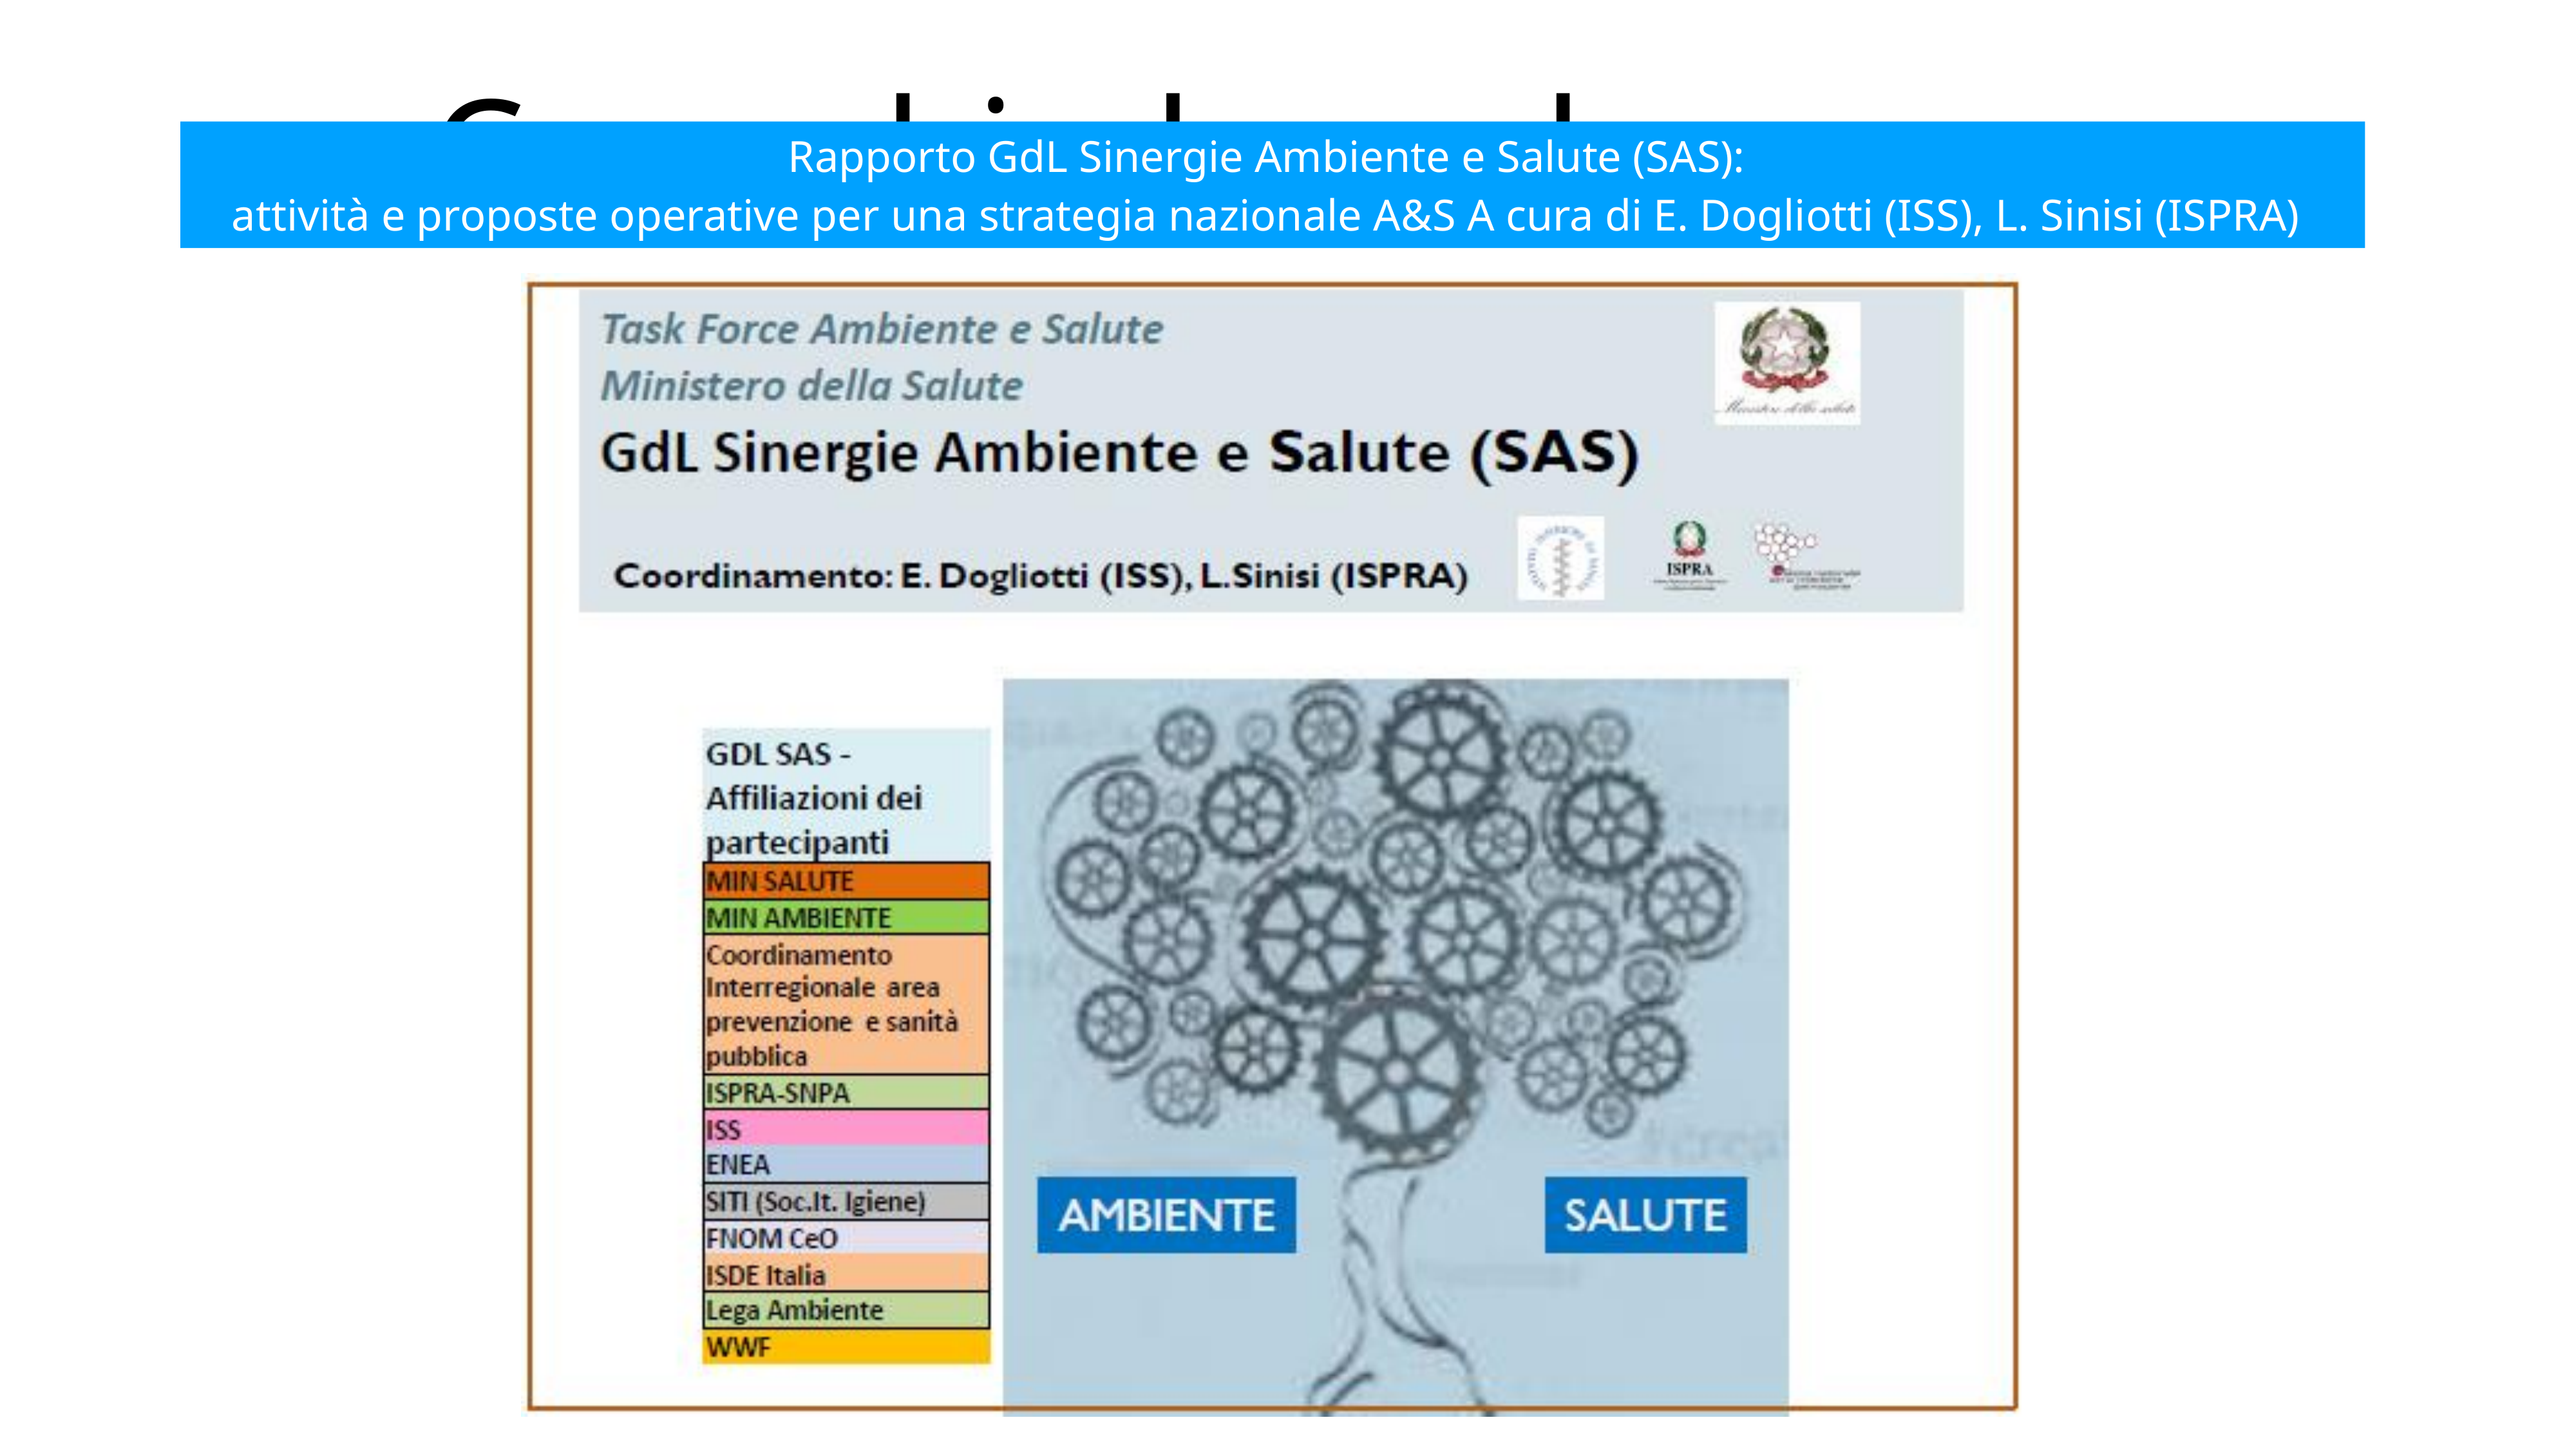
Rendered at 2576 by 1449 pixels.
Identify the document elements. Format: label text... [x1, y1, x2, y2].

text_box Cosa chiedere al gruppo [178, 37, 2398, 279]
text_box Rapporto GdL Sinergie Ambiente e Salute (SAS): attività e proposte operative per una strategia nazionale A&S A cura di E. Dogliotti (ISS), L. Sinisi (ISPRA) [180, 121, 2365, 235]
picture [521, 273, 2024, 1417]
text_box [878, 425, 1845, 471]
